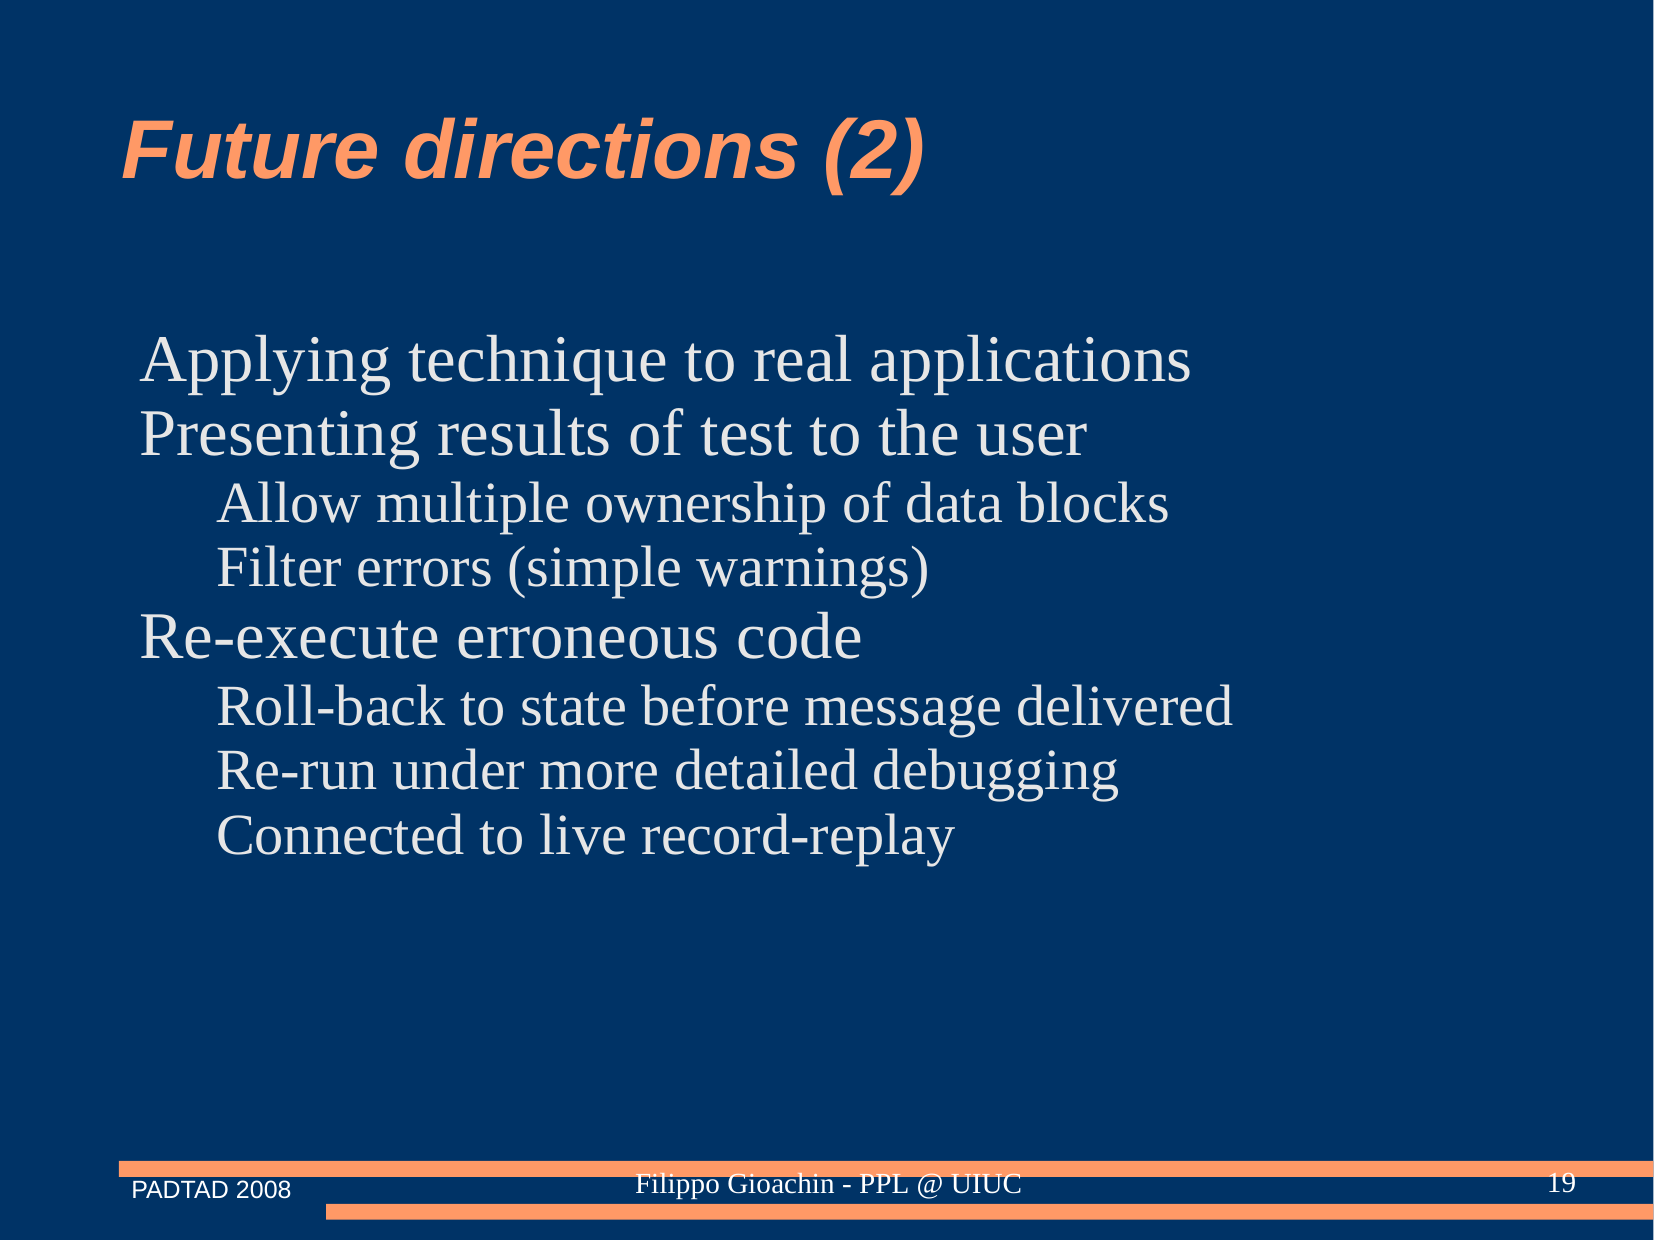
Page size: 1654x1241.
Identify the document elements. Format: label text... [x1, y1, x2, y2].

title Future directions (2) [121, 53, 1534, 247]
list Applying technique to real applications Presenting results of test to the user Allow multiple ownership of data blocks Filter errors (simple warnings) Re-execute erroneous code Roll-back to state before message delivered Re-run under more detailed debugging Connected to live record-replay [121, 322, 1561, 1118]
